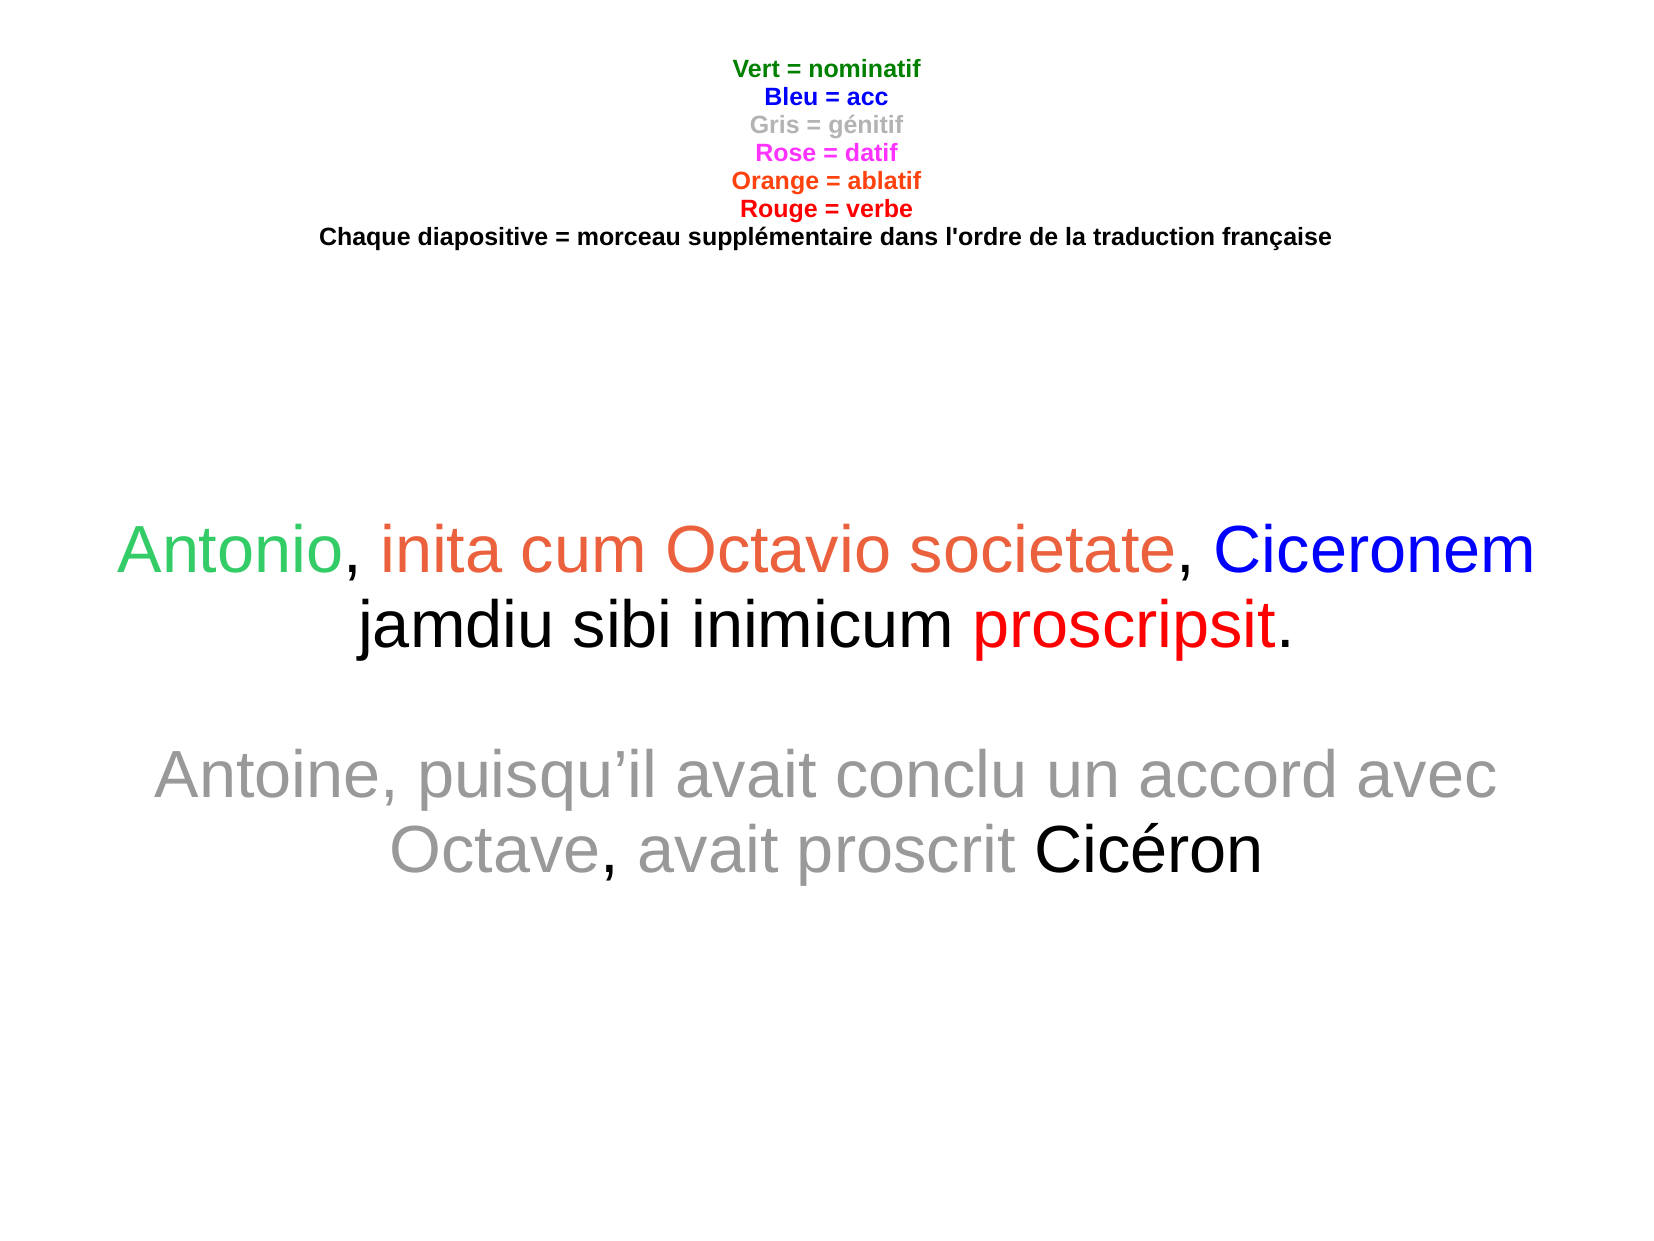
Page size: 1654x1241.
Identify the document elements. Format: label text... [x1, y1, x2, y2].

title Vert = nominatif Bleu = acc Gris = génitif Rose = datif Orange = ablatif Rouge = verbe Chaque diapositive = morceau supplémentaire dans l'ordre de la traduction française [82, 49, 1571, 257]
subtitle Antonio, inita cum Octavio societate, Ciceronem jamdiu sibi inimicum proscripsit. Antoine, puisqu’il avait conclu un accord avec Octave, avait proscrit Cicéron [82, 290, 1571, 1109]
